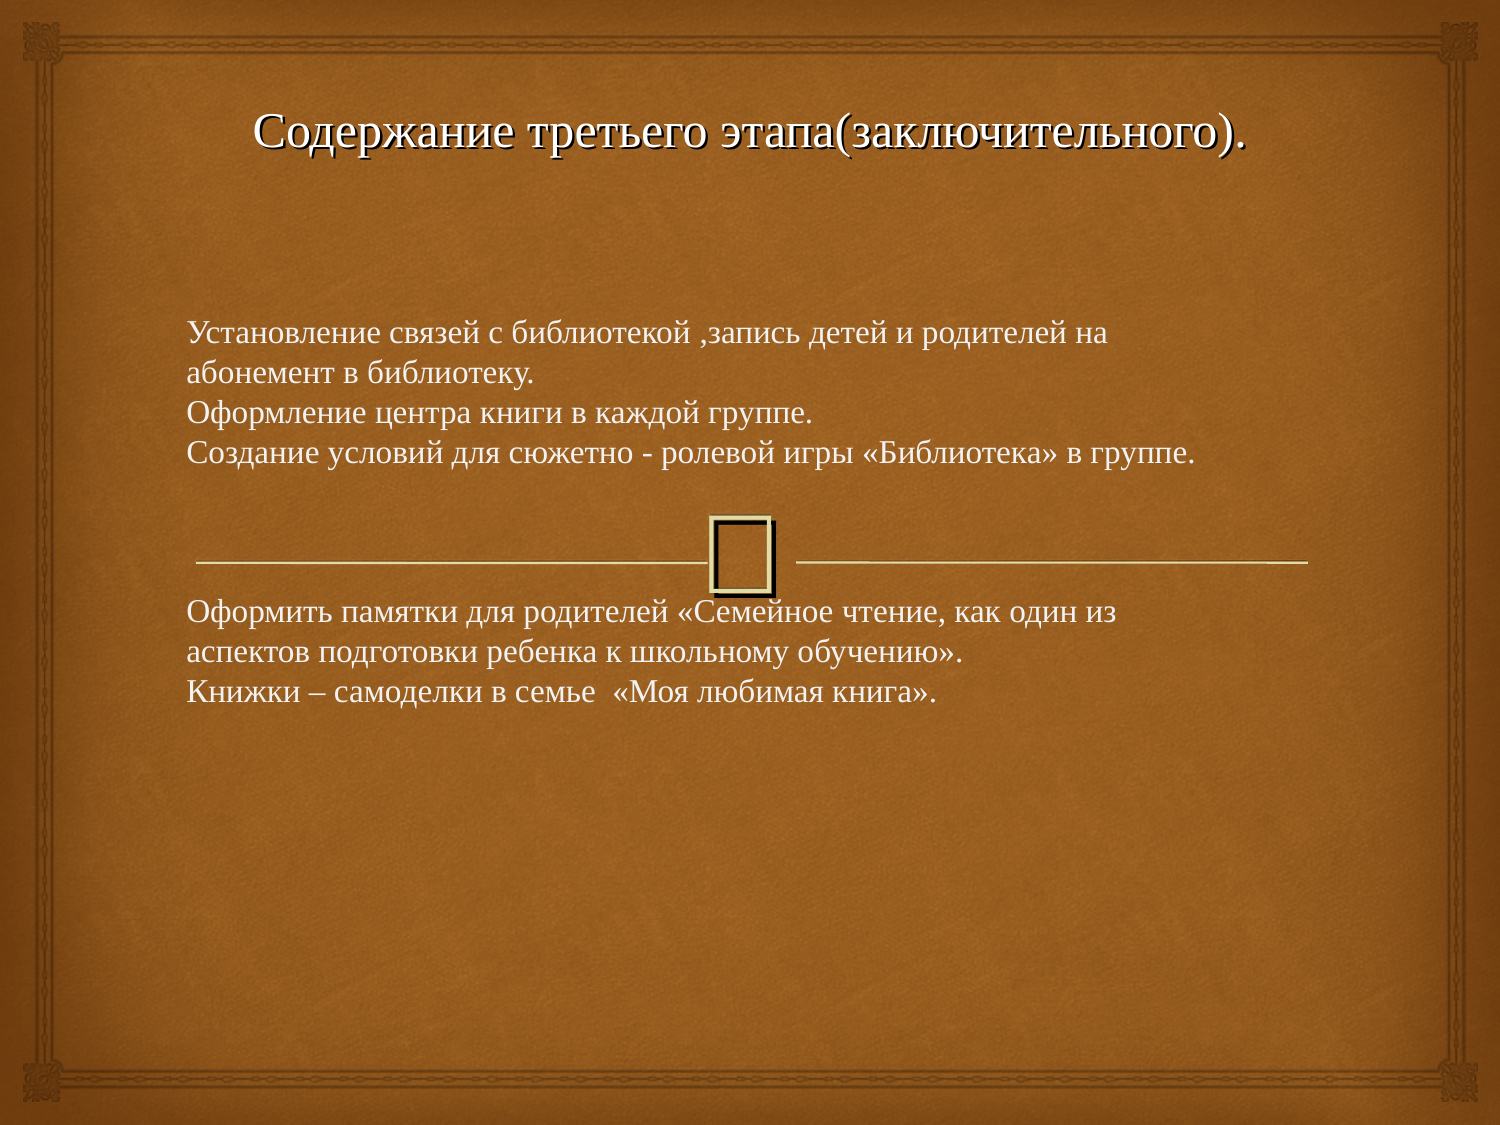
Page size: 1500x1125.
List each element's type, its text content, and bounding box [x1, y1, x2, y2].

text_box Установление связей с библиотекой ,запись детей и родителей на абонемент в библиотеку. Оформление центра книги в каждой группе. Создание условий для сюжетно - ролевой игры «Библиотека» в группе. Оформить памятки для родителей «Семейное чтение, как один из аспектов подготовки ребенка к школьному обучению». Книжки – самоделки в семье «Моя любимая книга». [171, 303, 1223, 787]
subtitle Содержание третьего этапа(заключительного). [112, 90, 1388, 1036]
